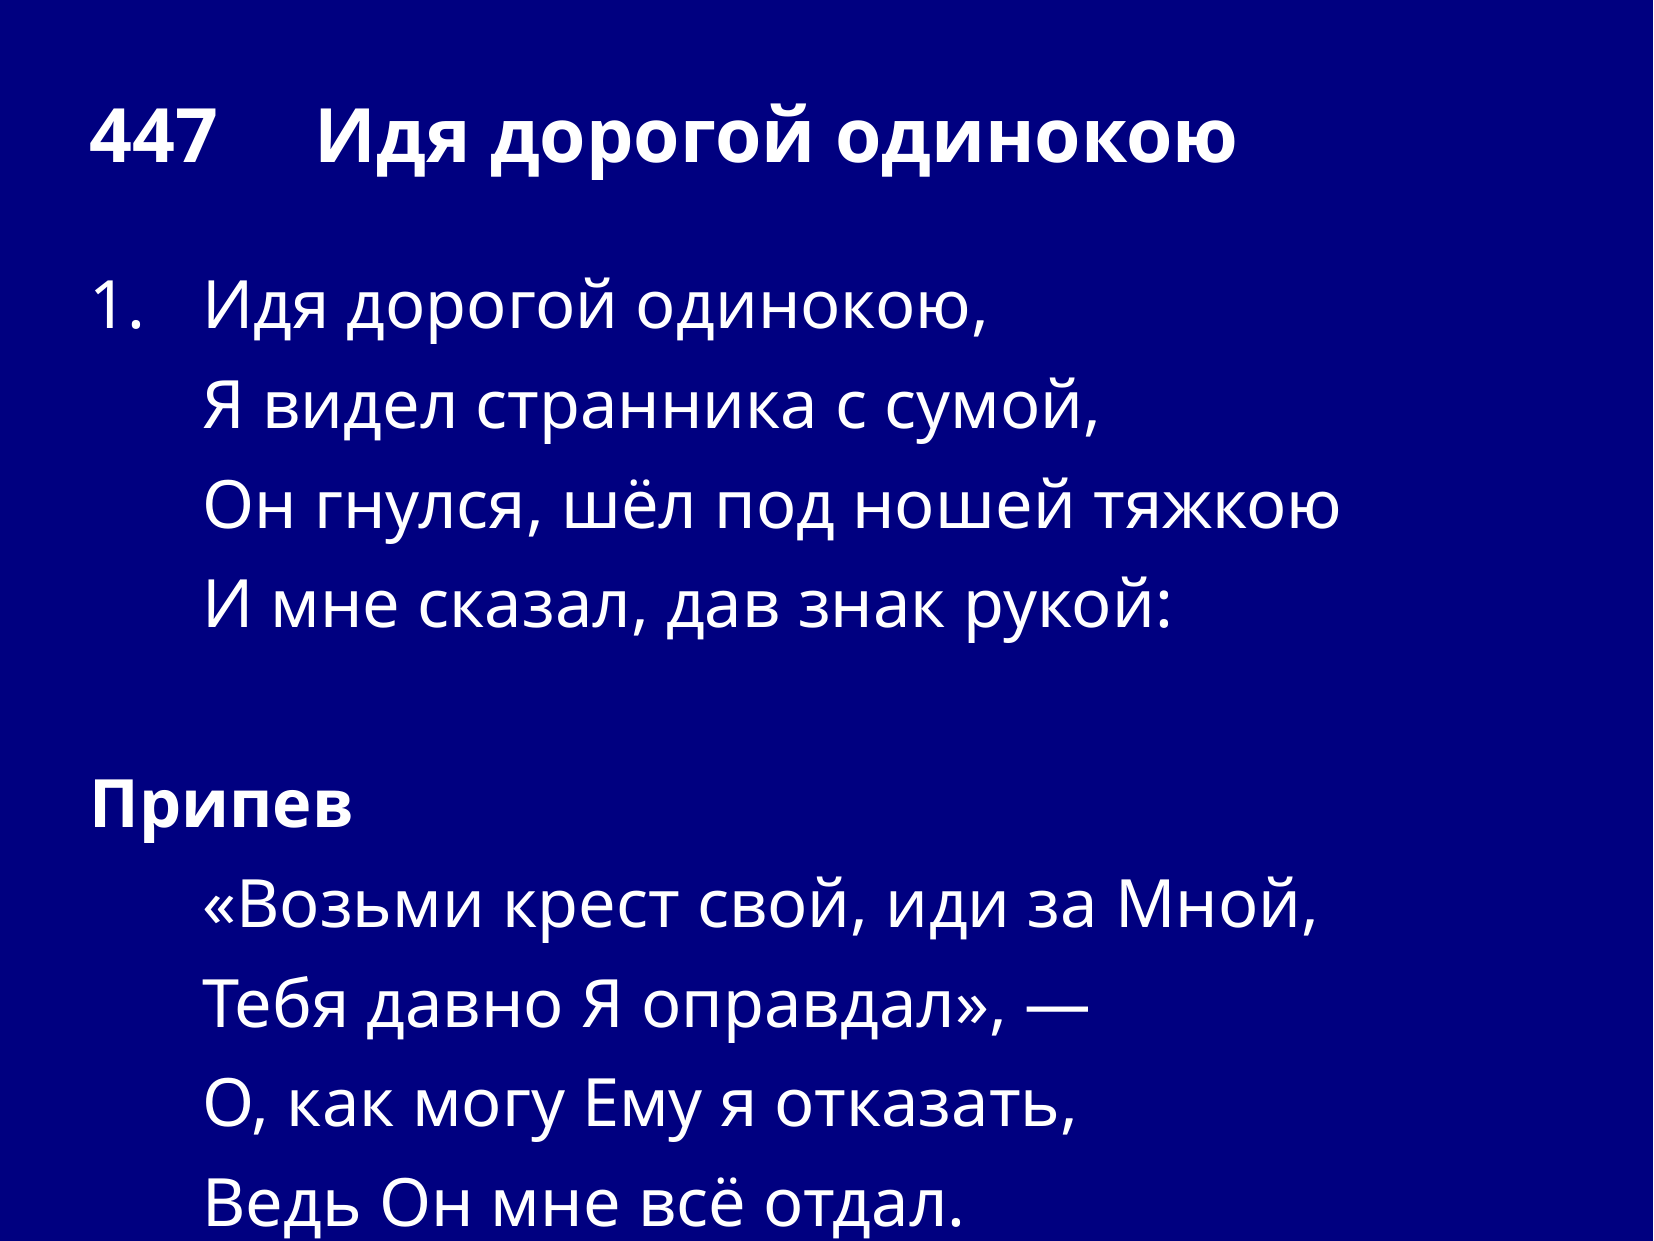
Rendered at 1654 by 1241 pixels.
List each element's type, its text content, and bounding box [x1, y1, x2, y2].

text_box 447 Идя дорогой одинокою [75, 75, 1576, 188]
text_box 1. Идя дорогой одинокою, Я видел странника с сумой, Он гнулся, шёл под ношей тяжкою И мне сказал, дав знак рукой: Припев «Возьми крест свой, иди за Мной, Тебя давно Я оправдал», ― О, как могу Ему я отказать, Ведь Он мне всё отдал. [75, 188, 1576, 1163]
